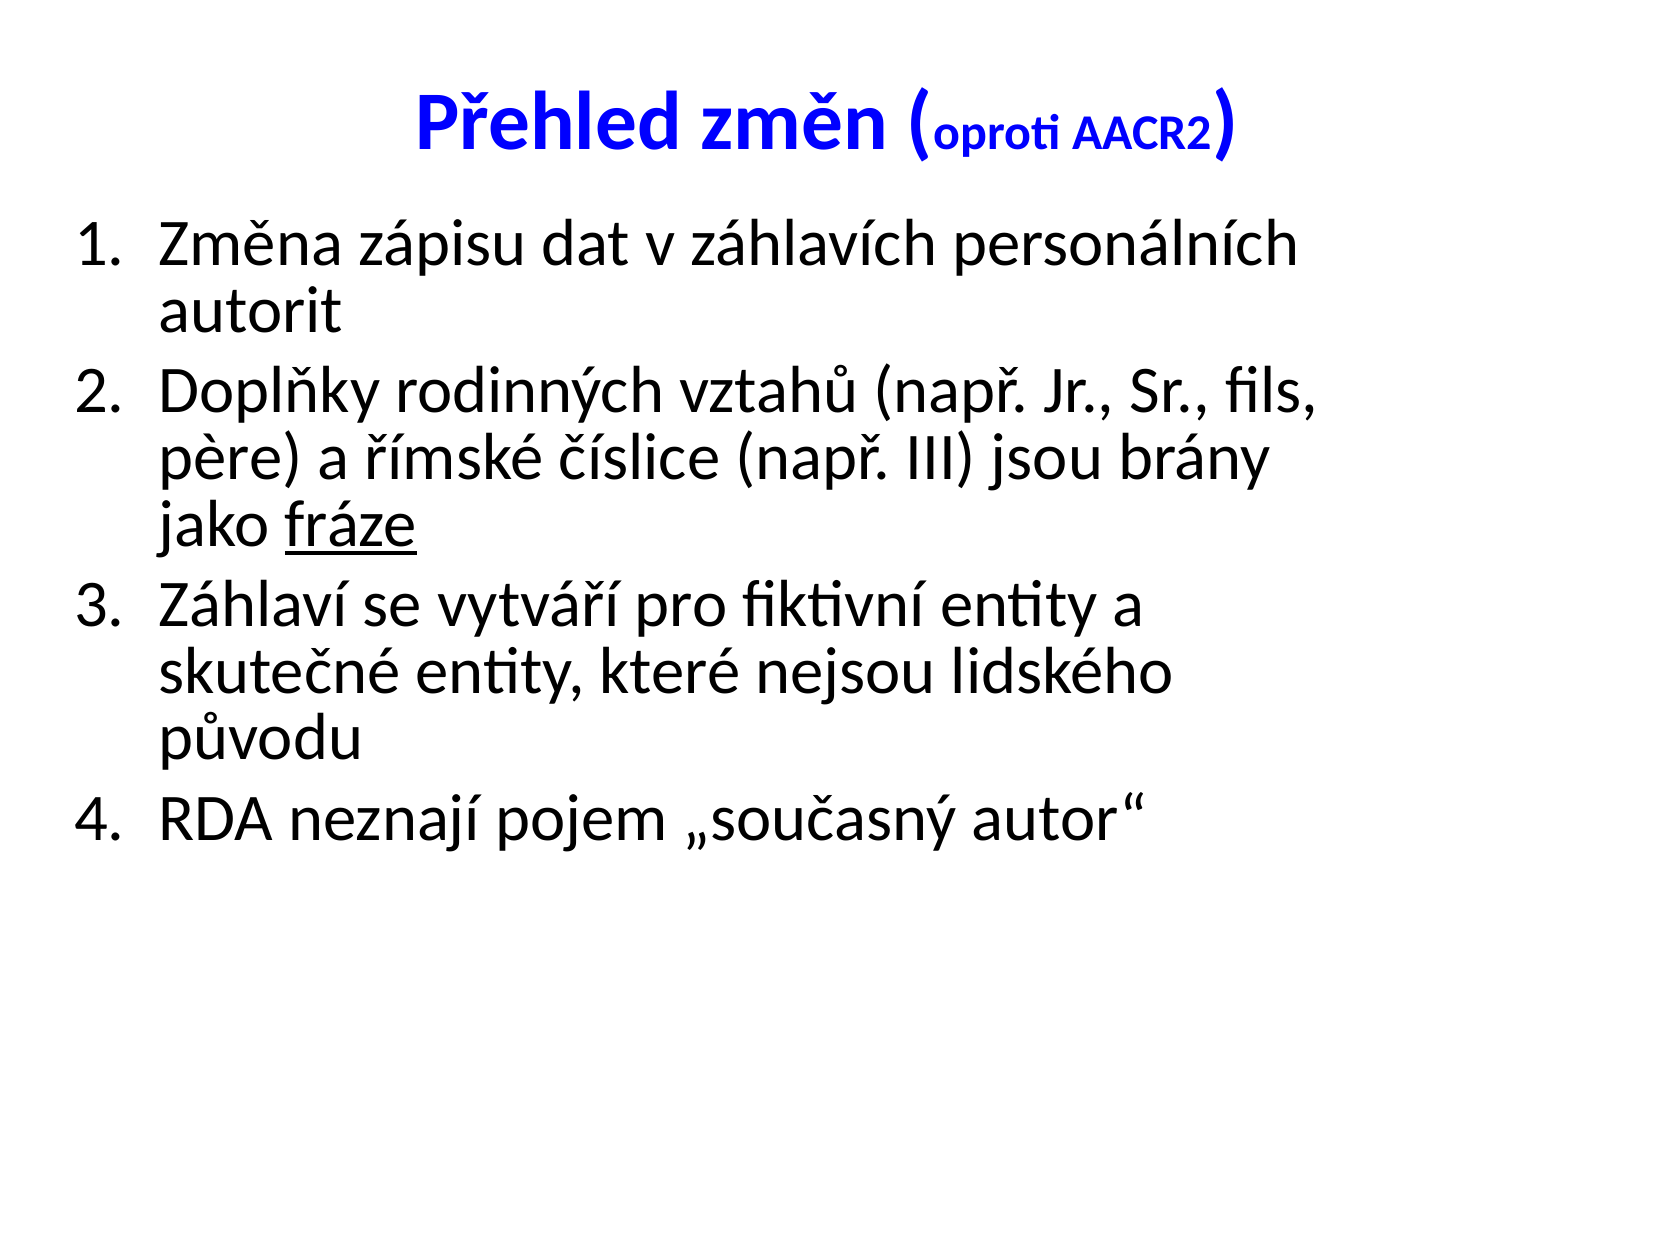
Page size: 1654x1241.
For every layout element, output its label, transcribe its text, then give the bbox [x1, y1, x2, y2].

title Přehled změn (oproti AACR2) [82, 49, 1571, 209]
text_box Změna zápisu dat v záhlavích personálních autorit Doplňky rodinných vztahů (např. Jr., Sr., fils, père) a římské číslice (např. III) jsou brány jako fráze Záhlaví se vytváří pro fiktivní entity a skutečné entity, které nejsou lidského původu RDA neznají pojem „současný autor“ [59, 208, 1384, 1059]
